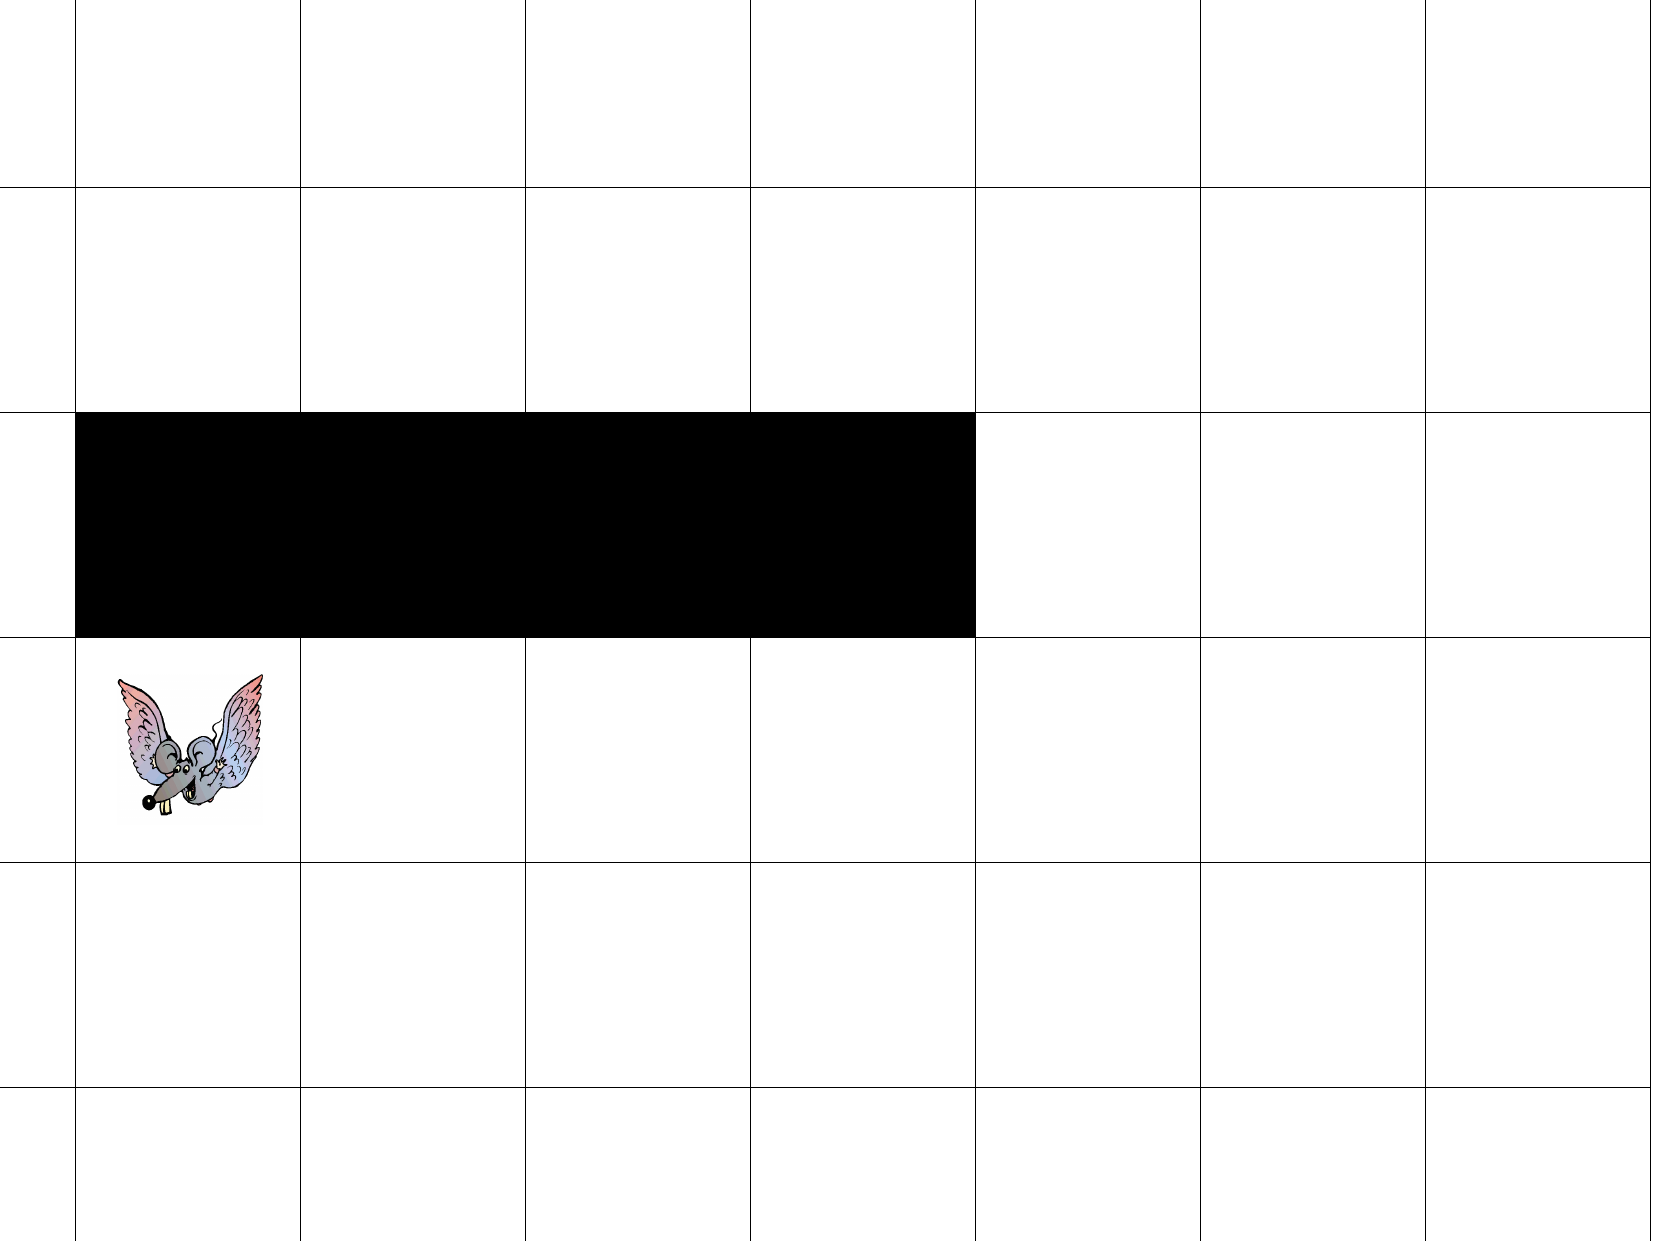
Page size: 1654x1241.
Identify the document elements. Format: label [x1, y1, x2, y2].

text_box [0, 0, 1651, 1241]
picture [117, 674, 263, 826]
